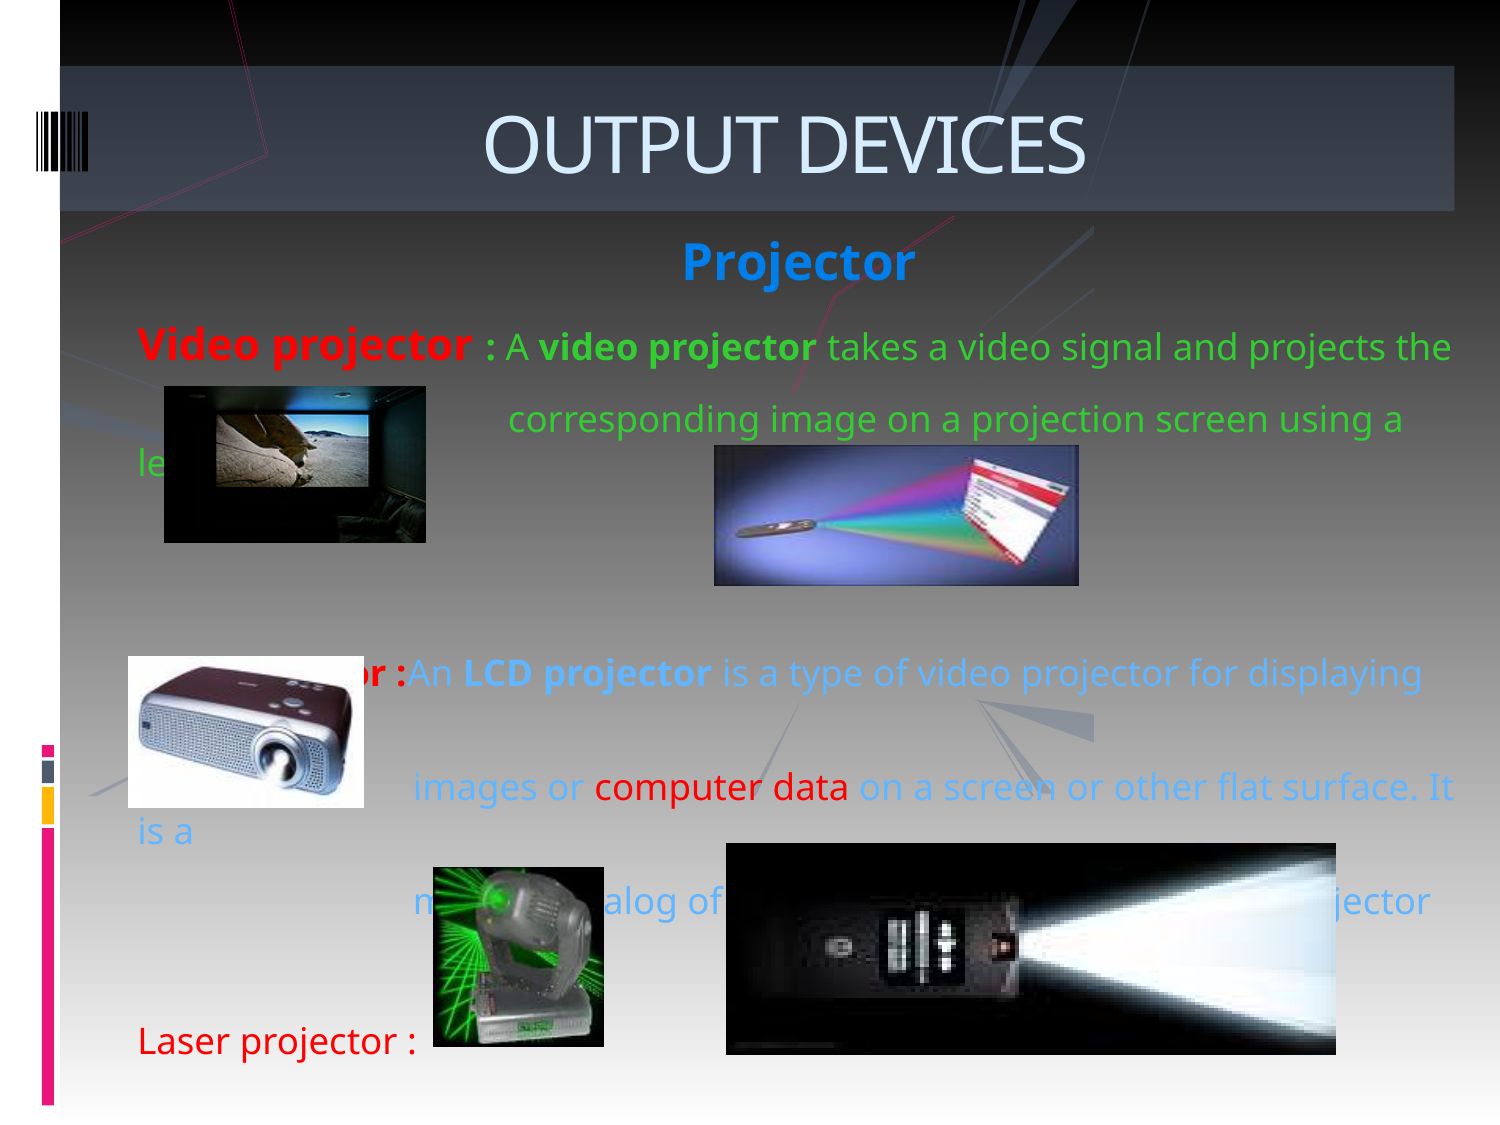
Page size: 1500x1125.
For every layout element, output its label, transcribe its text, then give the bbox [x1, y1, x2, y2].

title OUTPUT DEVICES [115, 83, 1454, 212]
picture [128, 656, 364, 808]
picture [164, 386, 426, 543]
picture [726, 843, 1336, 1055]
picture [433, 867, 604, 1047]
list Projector Video projector : A video projector takes a video signal and projects the corresponding image on a projection screen using a lens system LCD projector :An LCD projector is a type of video projector for displaying video, images or computer data on a screen or other flat surface. It is a modern analog of the slide projector or overhead projector Laser projector : [115, 221, 1477, 1102]
picture [714, 445, 1079, 586]
